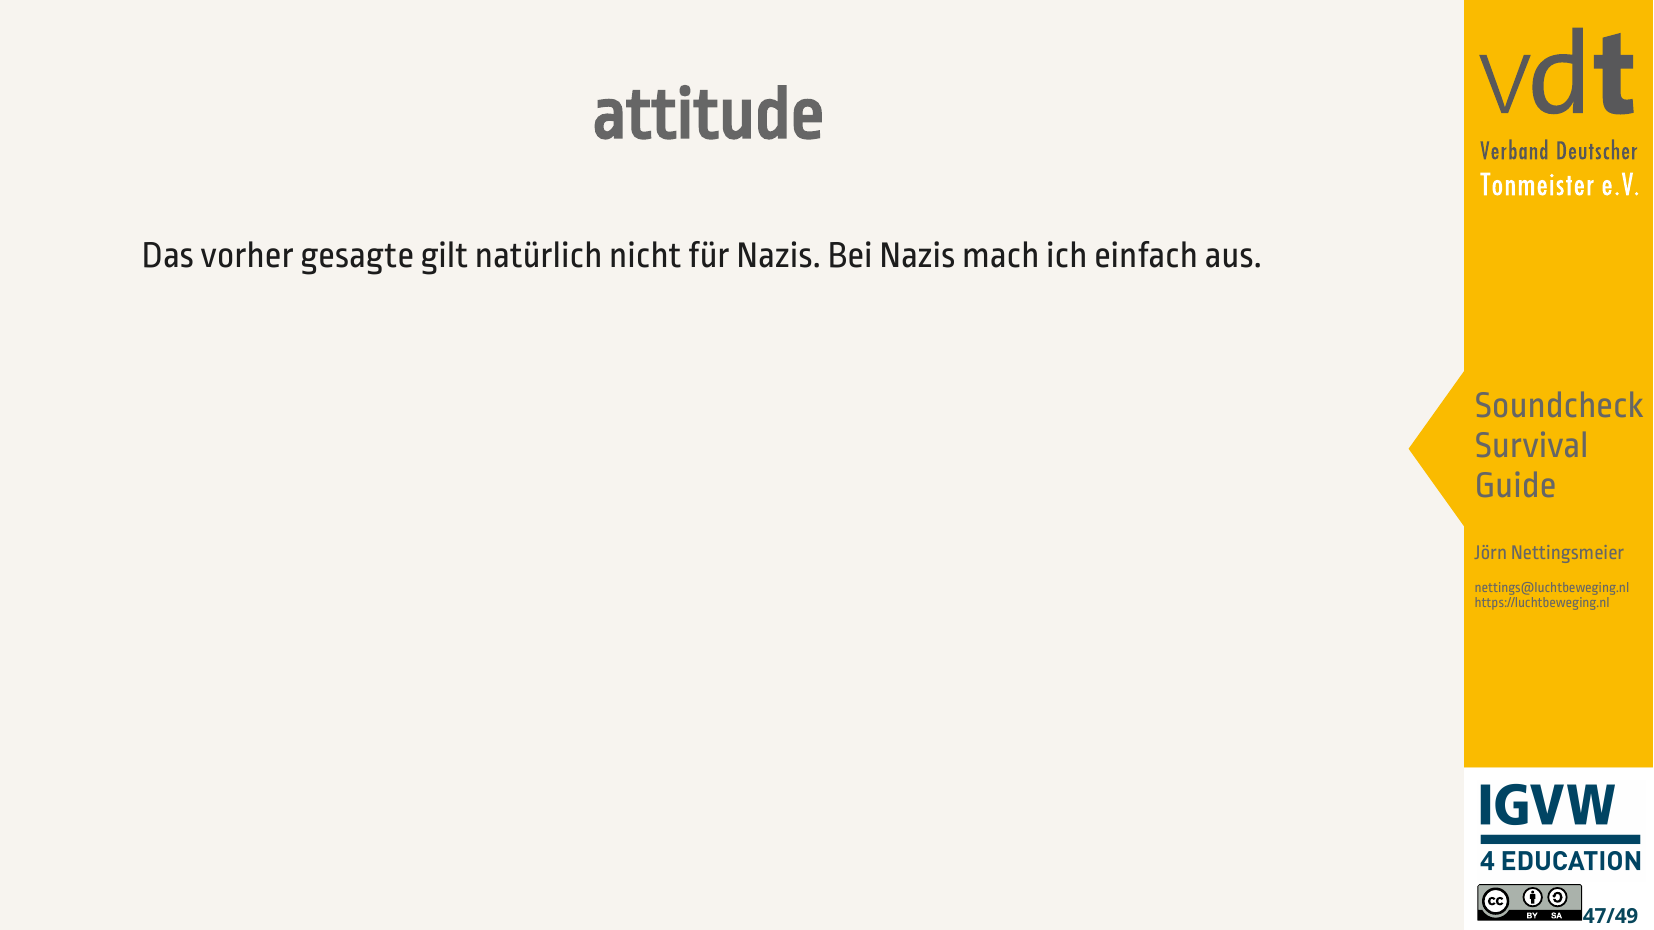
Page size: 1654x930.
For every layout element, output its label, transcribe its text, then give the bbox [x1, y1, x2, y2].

title attitude [82, 37, 1335, 193]
picture [1477, 780, 1646, 882]
list Das vorher gesagte gilt natürlich nicht für Nazis. Bei Nazis mach ich einfach aus. [141, 236, 1394, 905]
